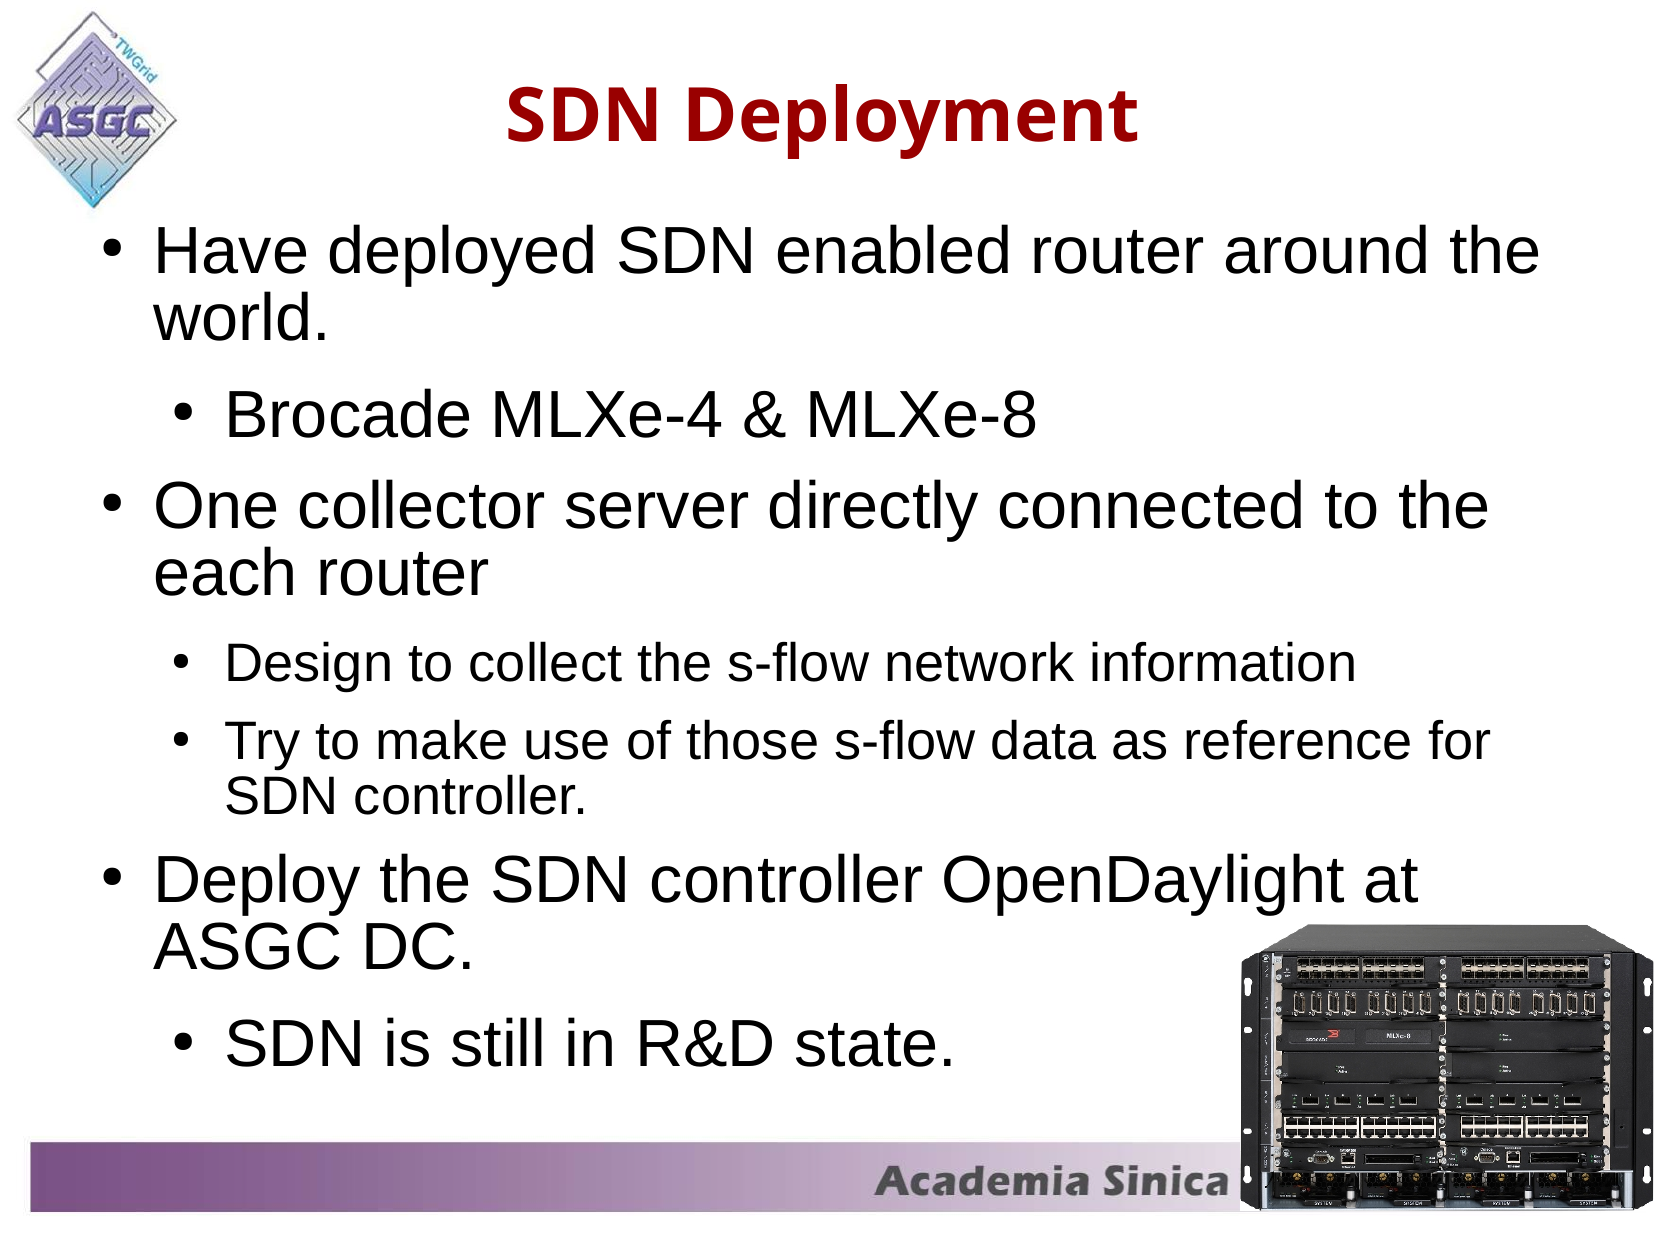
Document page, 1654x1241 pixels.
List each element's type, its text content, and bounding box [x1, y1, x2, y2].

list Have deployed SDN enabled router around the world. Brocade MLXe-4 & MLXe-8 One collector server directly connected to the each router Design to collect the s-flow network information Try to make use of those s-flow data as reference for SDN controller. Deploy the SDN controller OpenDaylight at ASGC DC. SDN is still in R&D state. [82, 219, 1571, 1198]
picture [0, 0, 1654, 1241]
title SDN Deployment [82, 8, 1571, 216]
